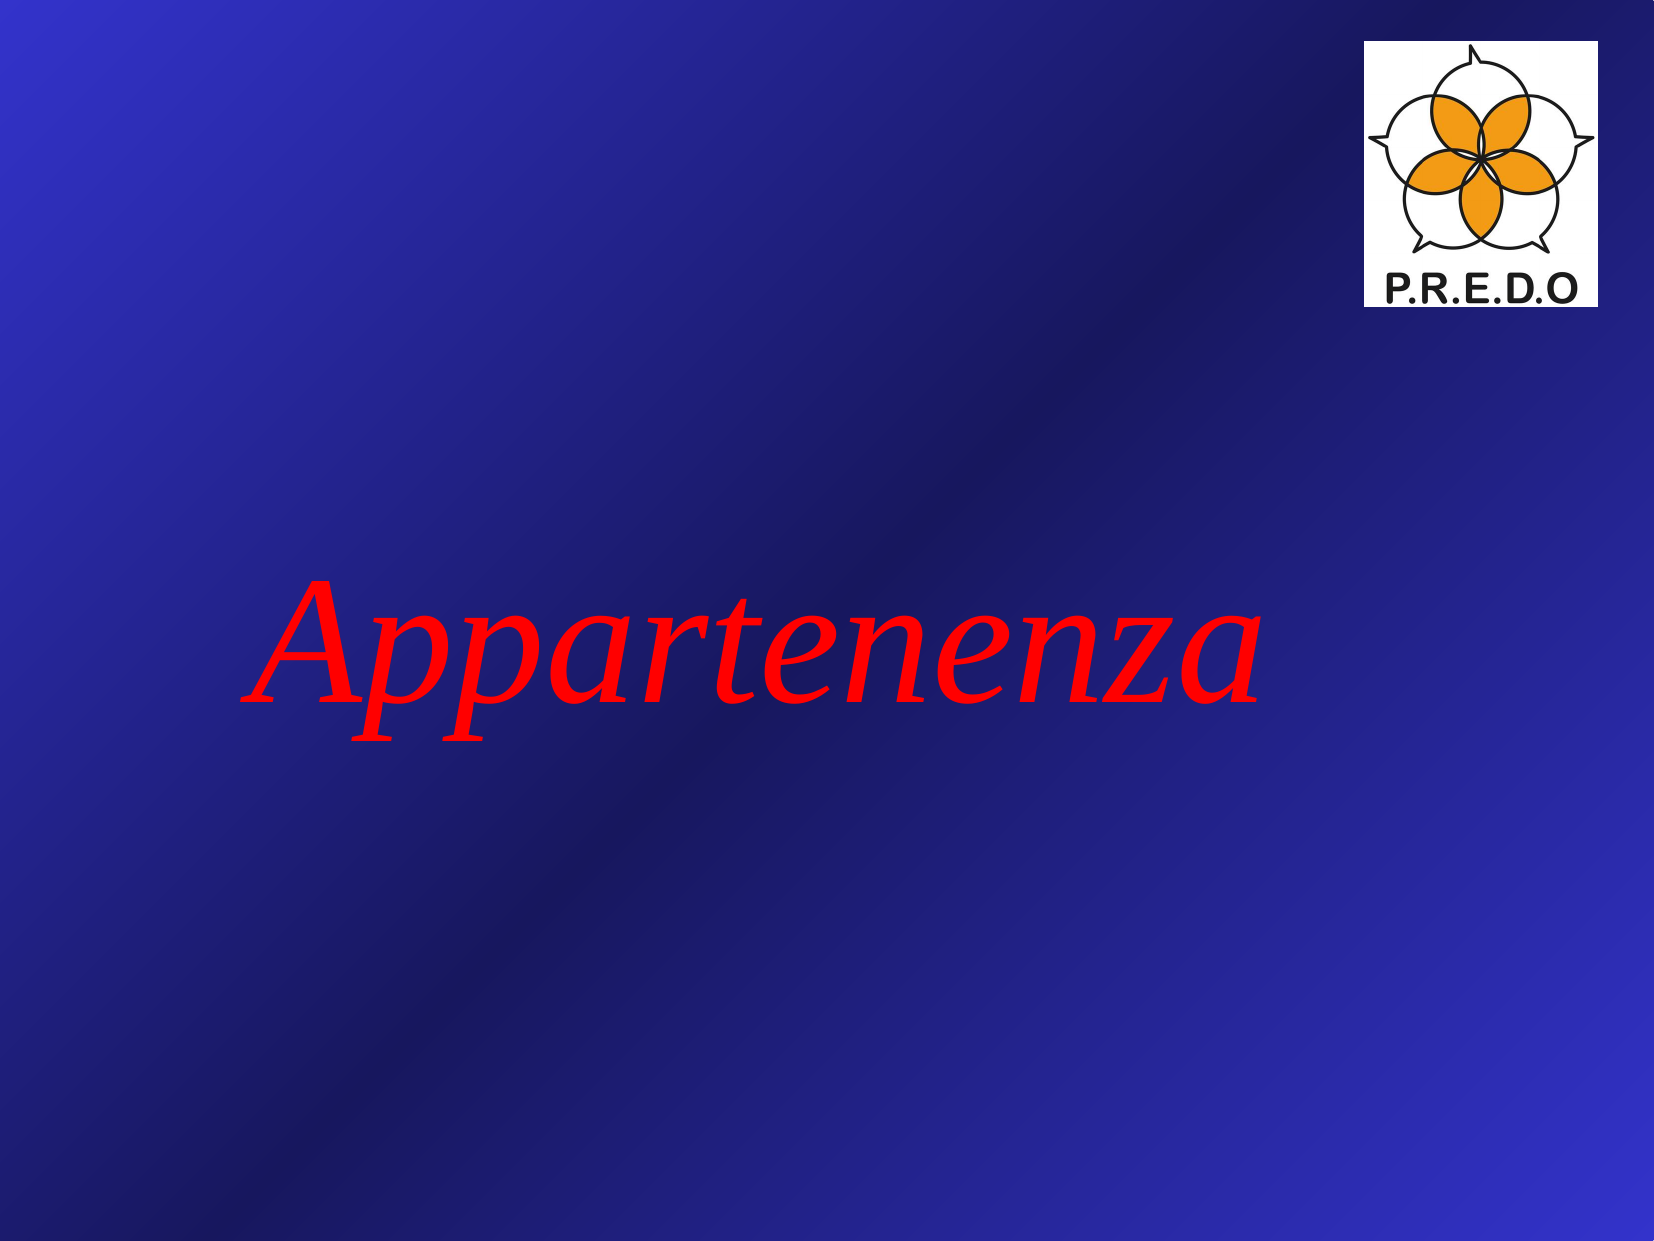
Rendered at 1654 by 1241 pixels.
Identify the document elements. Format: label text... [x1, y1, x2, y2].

picture [1364, 41, 1598, 307]
text_box Appartenenza [235, 531, 1284, 750]
